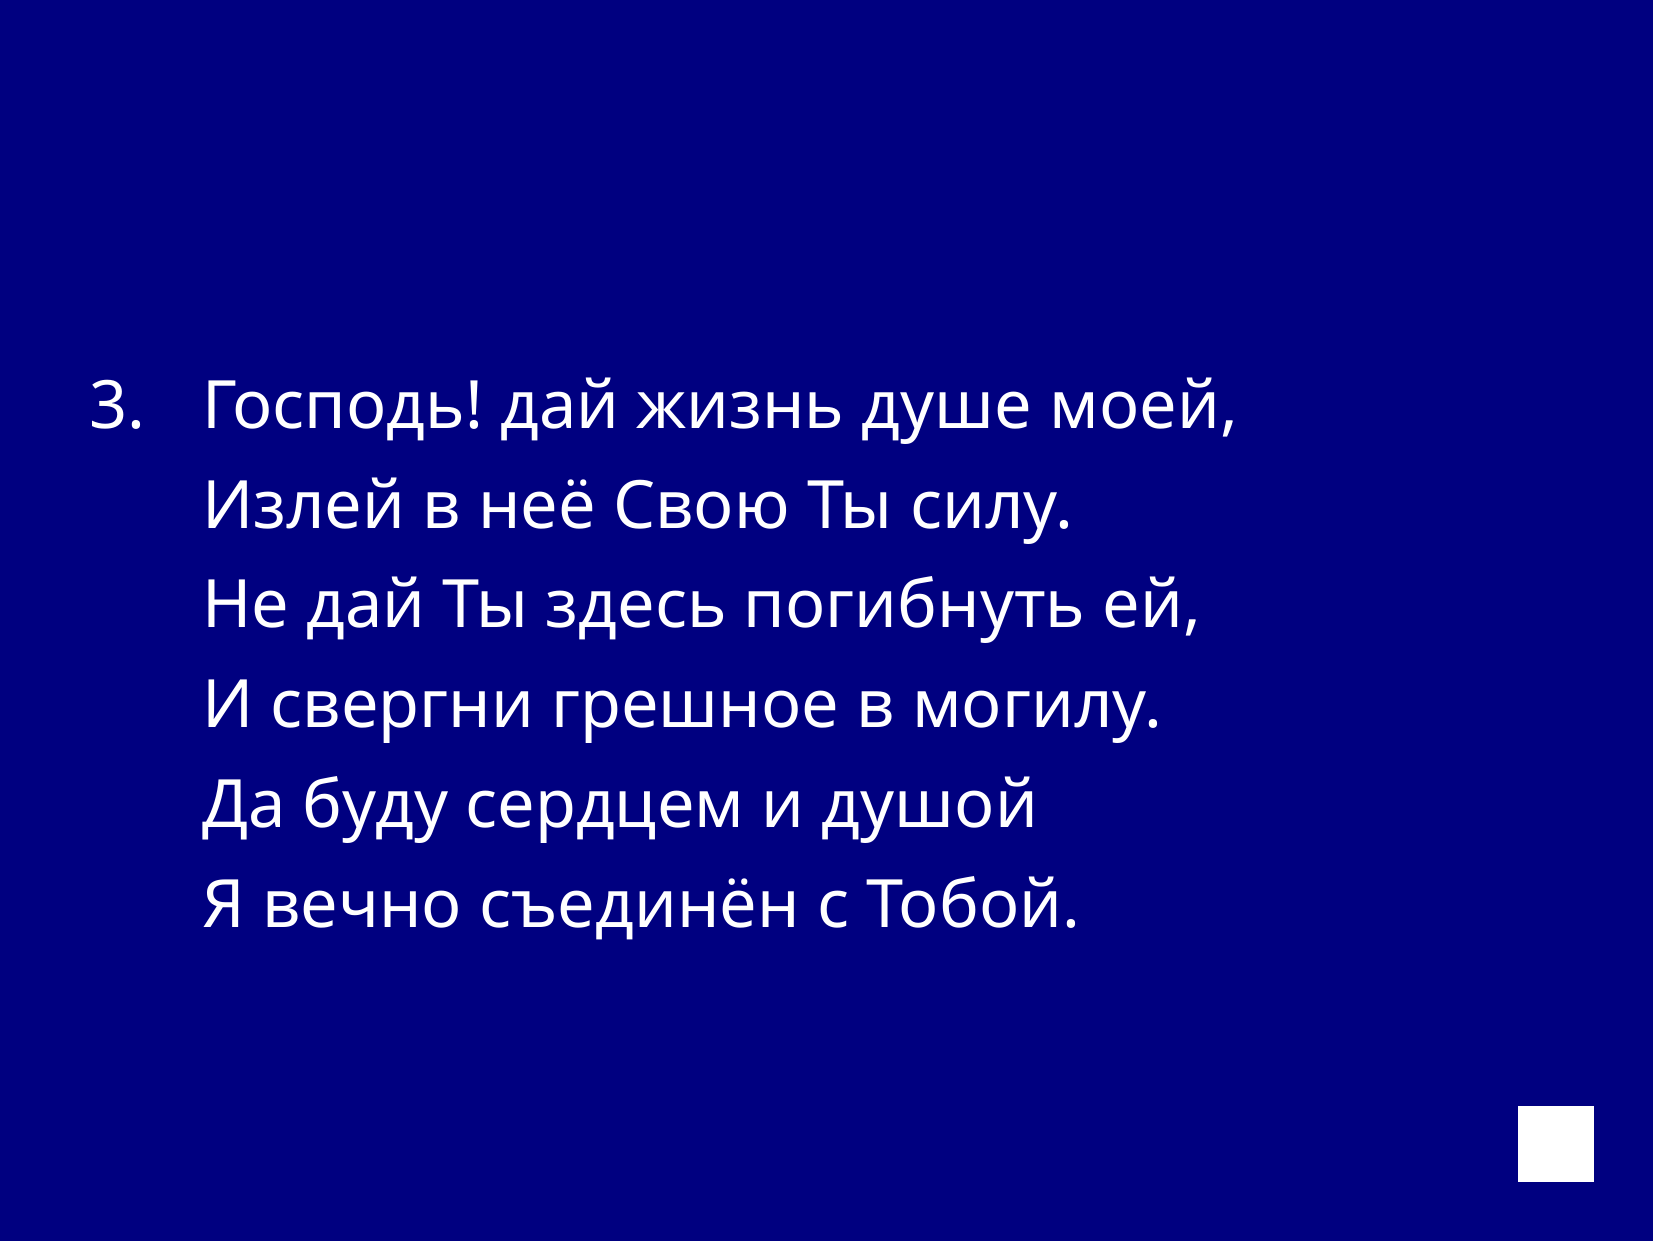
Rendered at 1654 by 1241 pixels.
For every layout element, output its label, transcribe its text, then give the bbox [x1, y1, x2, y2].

text_box [1518, 1106, 1594, 1182]
text_box 3. Господь! дай жизнь душе моей, Излей в неё Свою Ты силу. Не дай Ты здесь погибнуть ей, И свергни грешное в могилу. Да буду сердцем и душой Я вечно съединён с Тобой. [75, 150, 1576, 1163]
